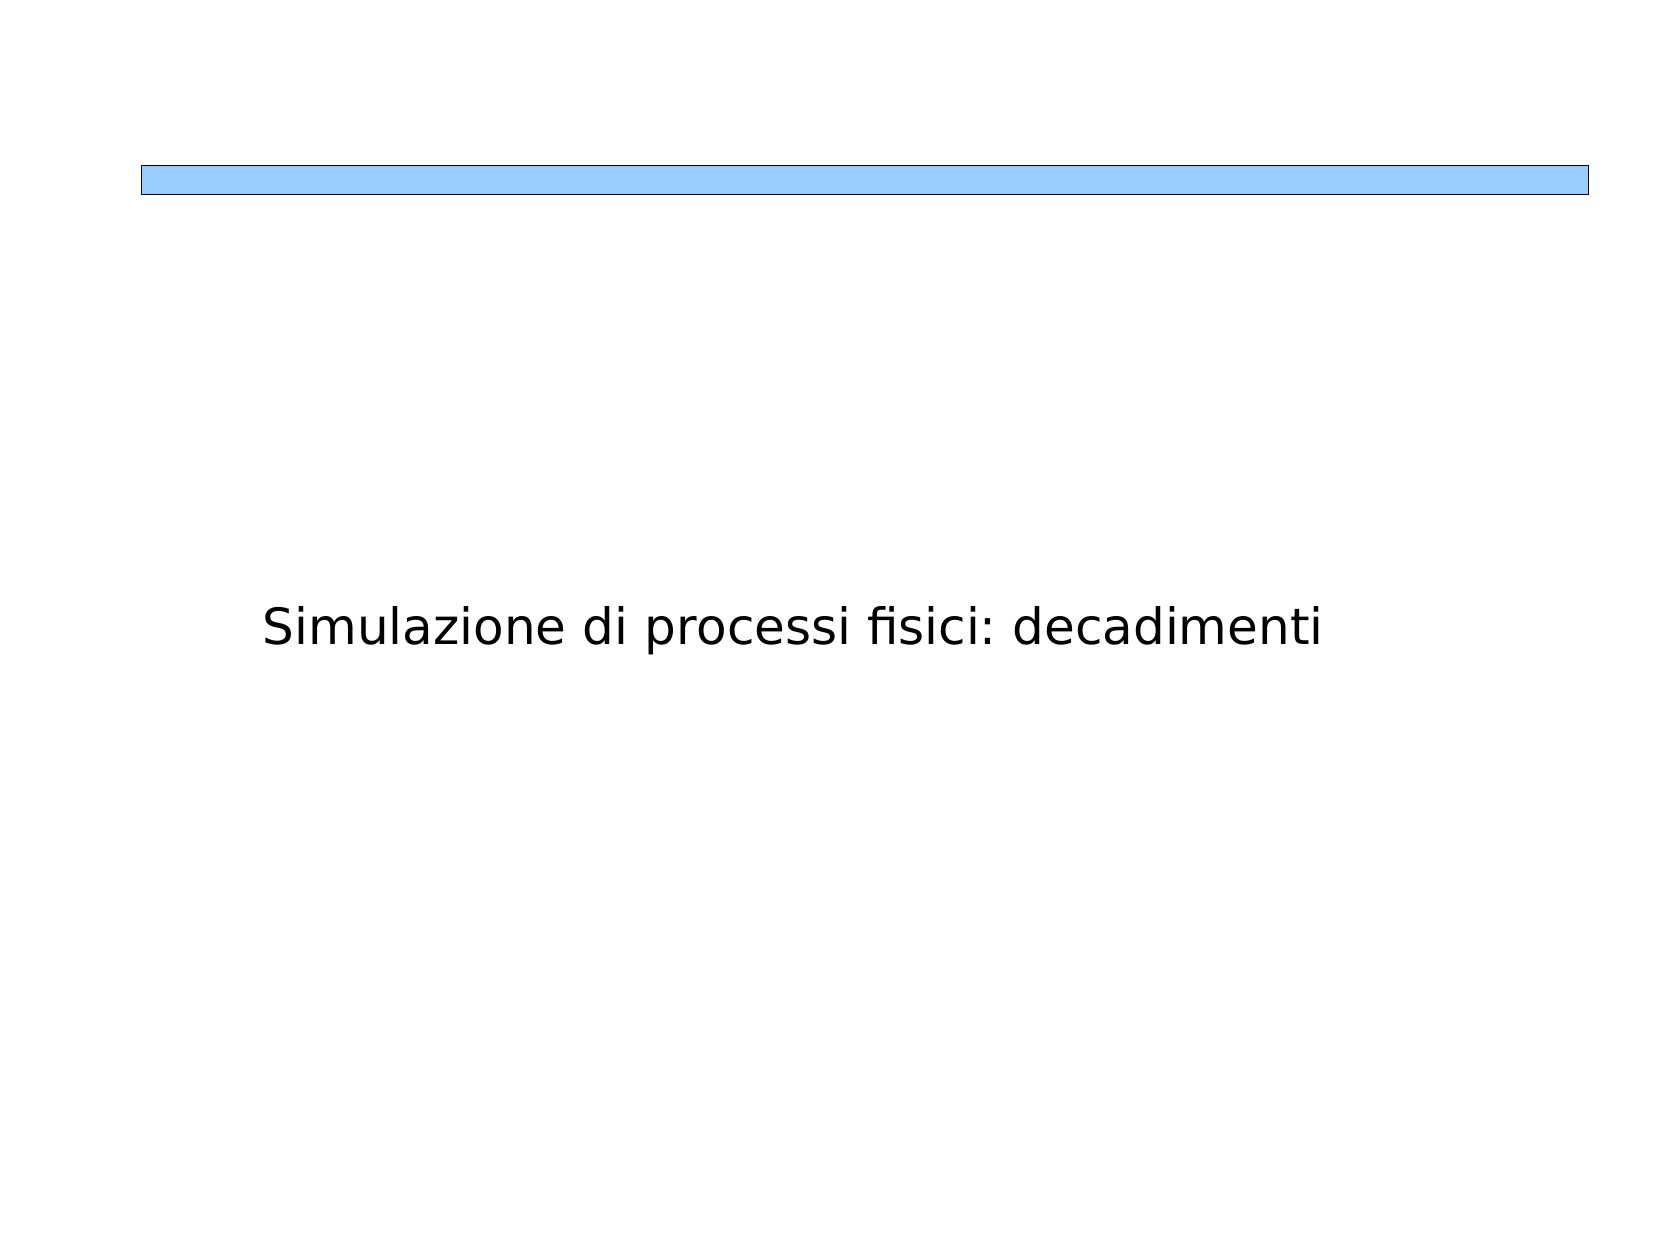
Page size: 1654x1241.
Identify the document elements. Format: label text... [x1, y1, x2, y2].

text_box Simulazione di processi fisici: decadimenti [248, 590, 1654, 664]
